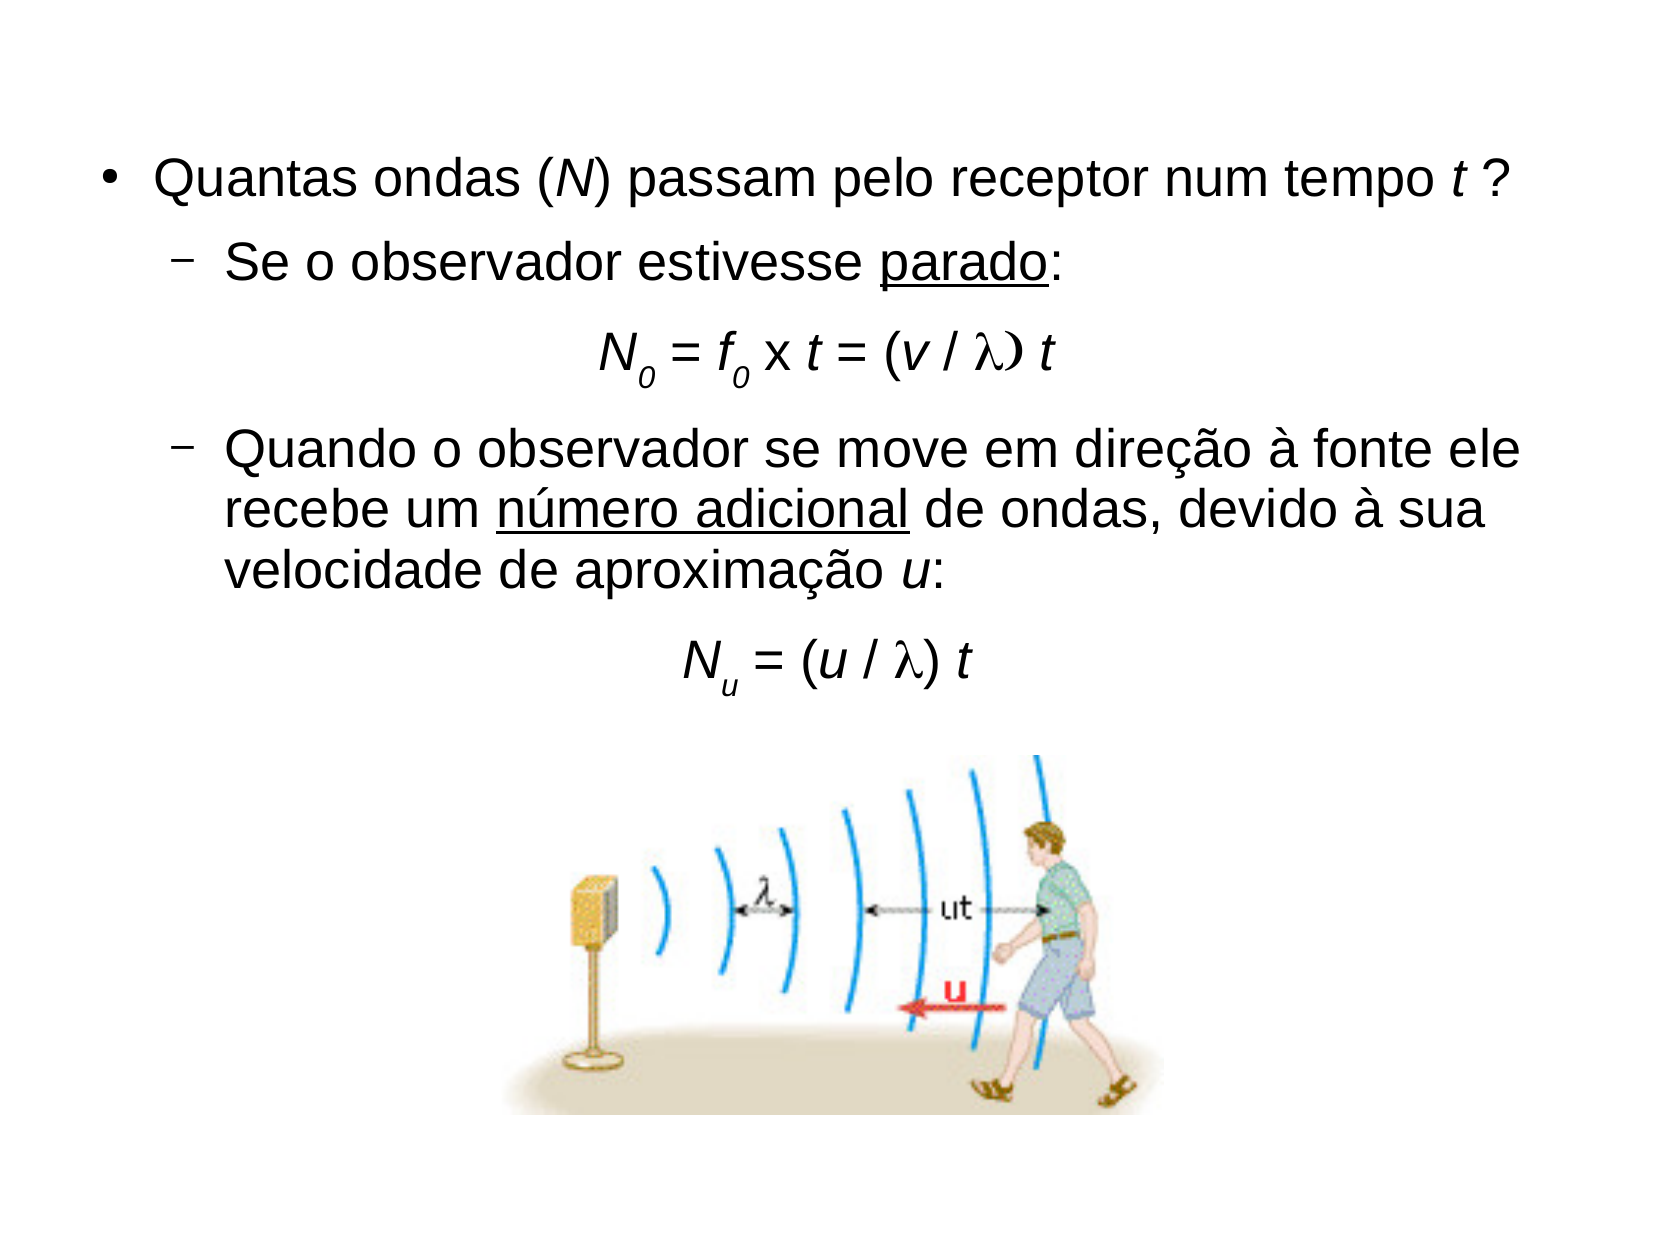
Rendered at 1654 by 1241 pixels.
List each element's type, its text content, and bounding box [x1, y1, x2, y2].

picture [501, 755, 1164, 1115]
list Quantas ondas (N) passam pelo receptor num tempo t ? Se o observador estivesse parado: N0 = f0 x t = (v / l) t Quando o observador se move em direção à fonte ele recebe um número adicional de ondas, devido à sua velocidade de aproximação u: Nu = (u / l) t [82, 147, 1571, 1152]
